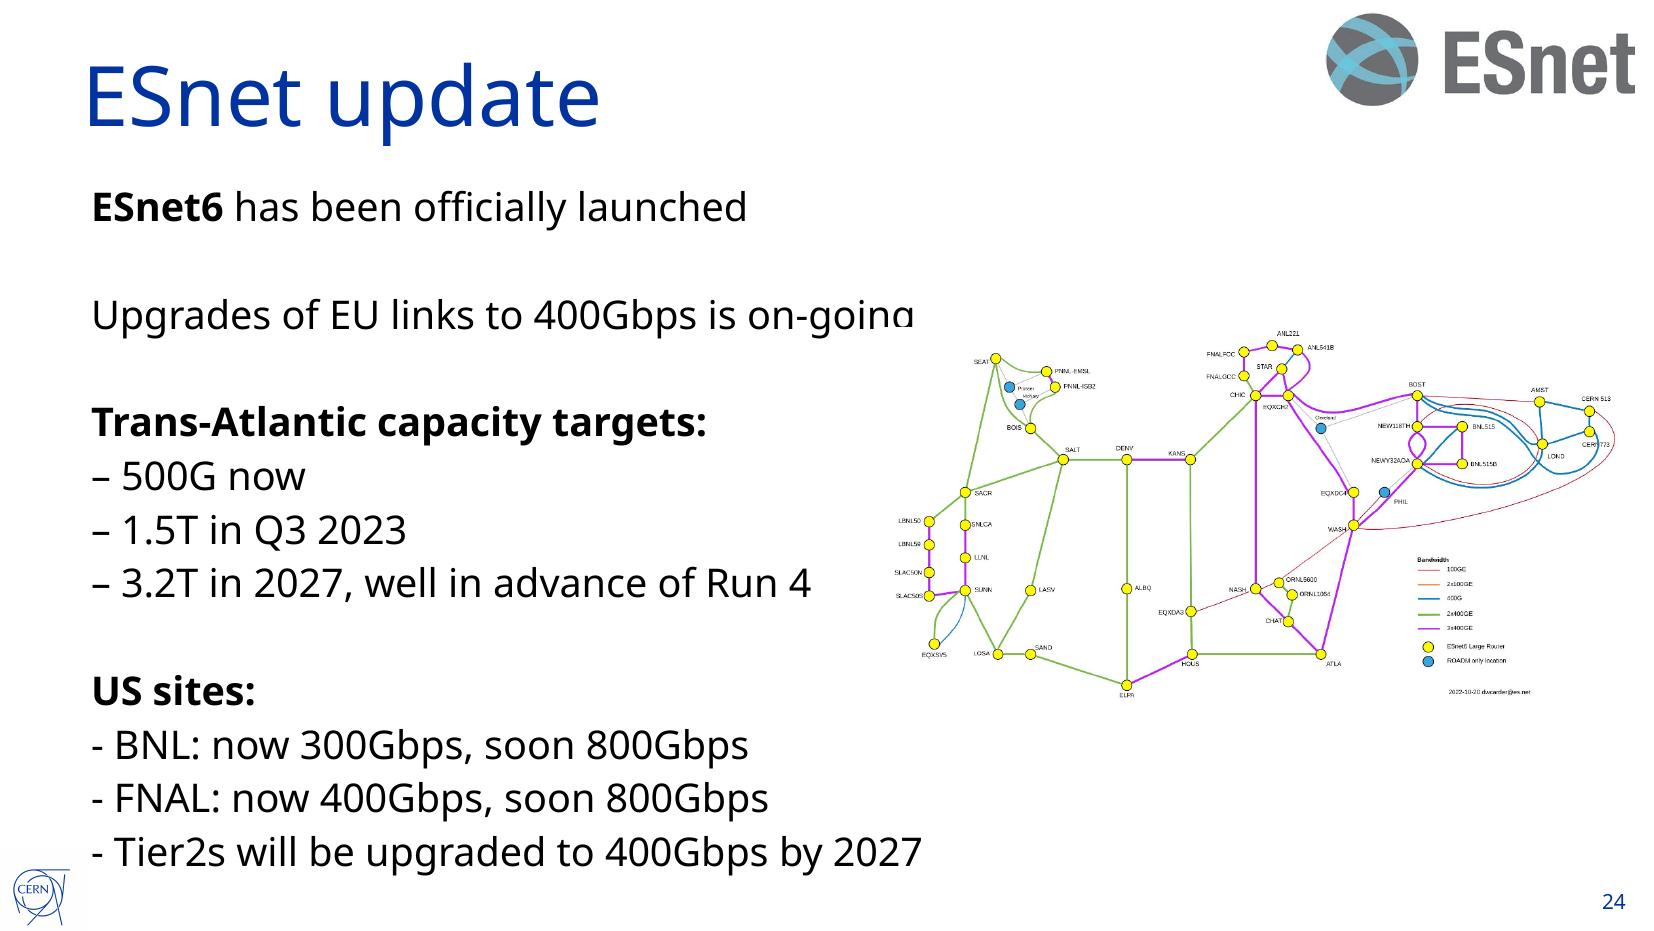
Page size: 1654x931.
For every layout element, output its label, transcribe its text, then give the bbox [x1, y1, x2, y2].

text_box ESnet6 has been officially launched Upgrades of EU links to 400Gbps is on-going Trans-Atlantic capacity targets: – 500G now – 1.5T in Q3 2023 – 3.2T in 2027, well in advance of Run 4 US sites: - BNL: now 300Gbps, soon 800Gbps - FNAL: now 400Gbps, soon 800Gbps - Tier2s will be upgraded to 400Gbps by 2027 [76, 172, 1601, 918]
picture [883, 327, 1626, 699]
picture [1325, 12, 1635, 107]
picture [0, 850, 127, 931]
title ESnet update [82, 37, 1571, 142]
